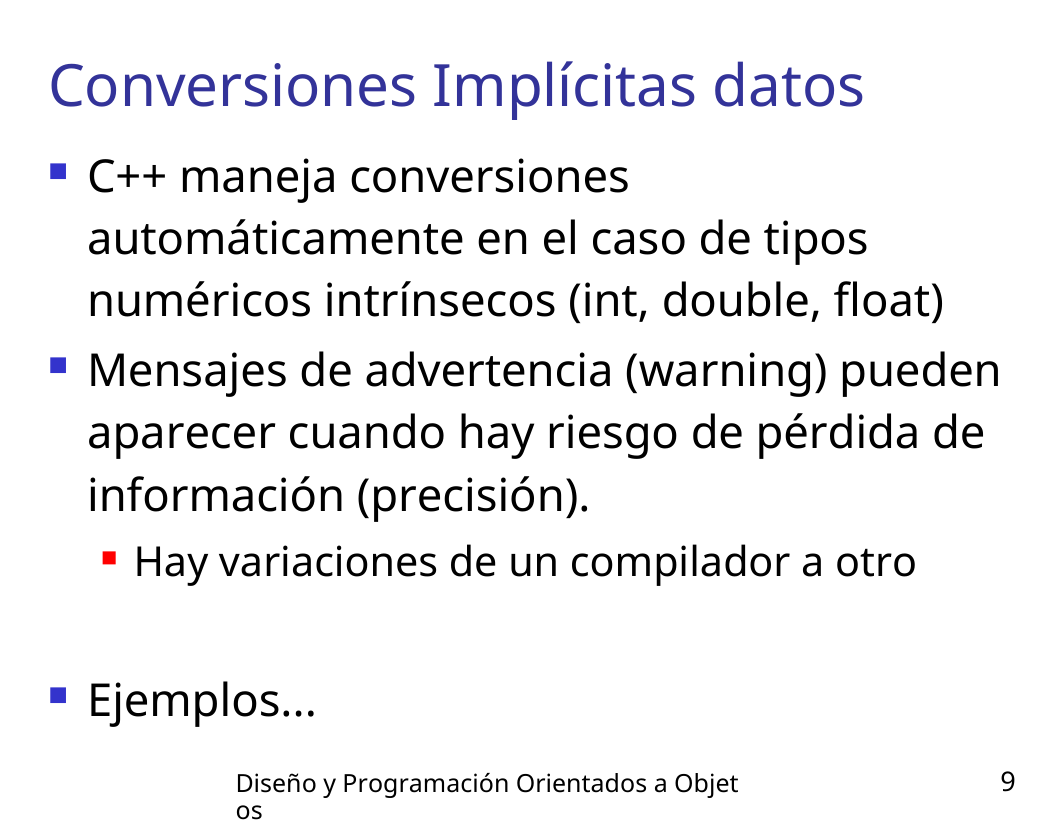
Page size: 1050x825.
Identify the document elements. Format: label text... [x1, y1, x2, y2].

title Conversiones Implícitas datos [37, 8, 1026, 129]
list C++ maneja conversiones automáticamente en el caso de tipos numéricos intrínsecos (int, double, float)‏ Mensajes de advertencia (warning) pueden aparecer cuando hay riesgo de pérdida de información (precisión). Hay variaciones de un compilador a otro Ejemplos... [37, 138, 1023, 739]
